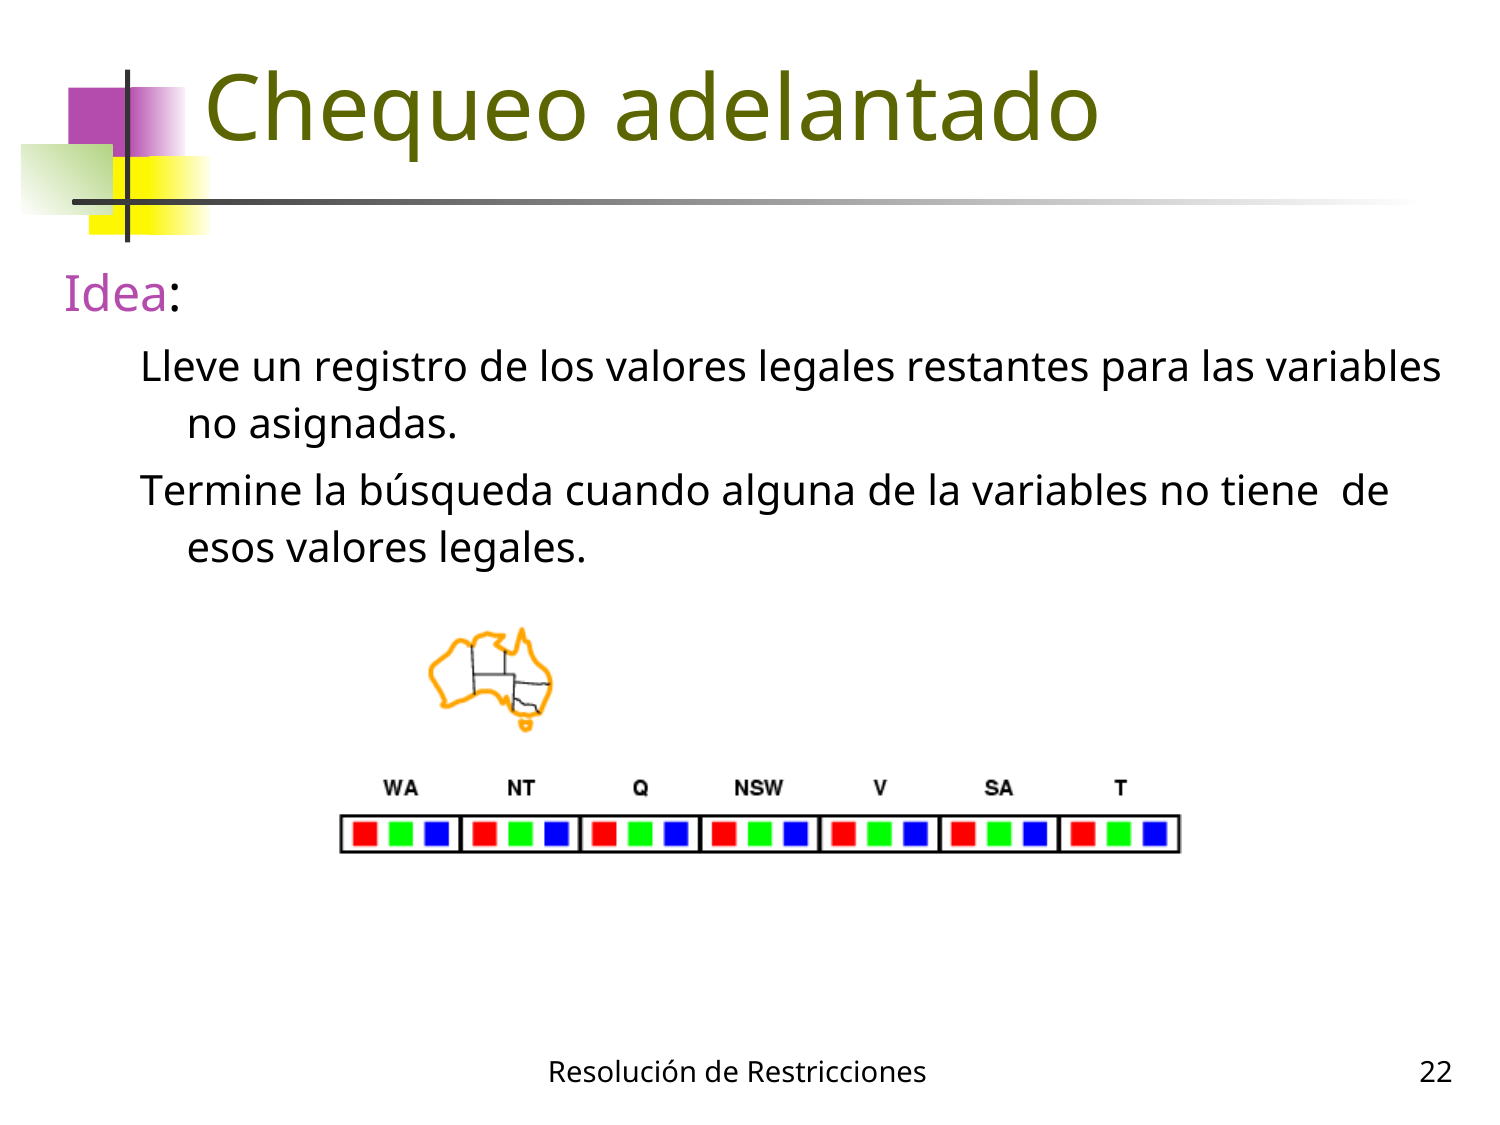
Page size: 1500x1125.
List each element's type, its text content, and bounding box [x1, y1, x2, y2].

list Idea: Lleve un registro de los valores legales restantes para las variables no asignadas. Termine la búsqueda cuando alguna de la variables no tiene de esos valores legales. [50, 249, 1469, 1007]
title Chequeo adelantado [188, 35, 1468, 175]
picture [338, 626, 1182, 857]
